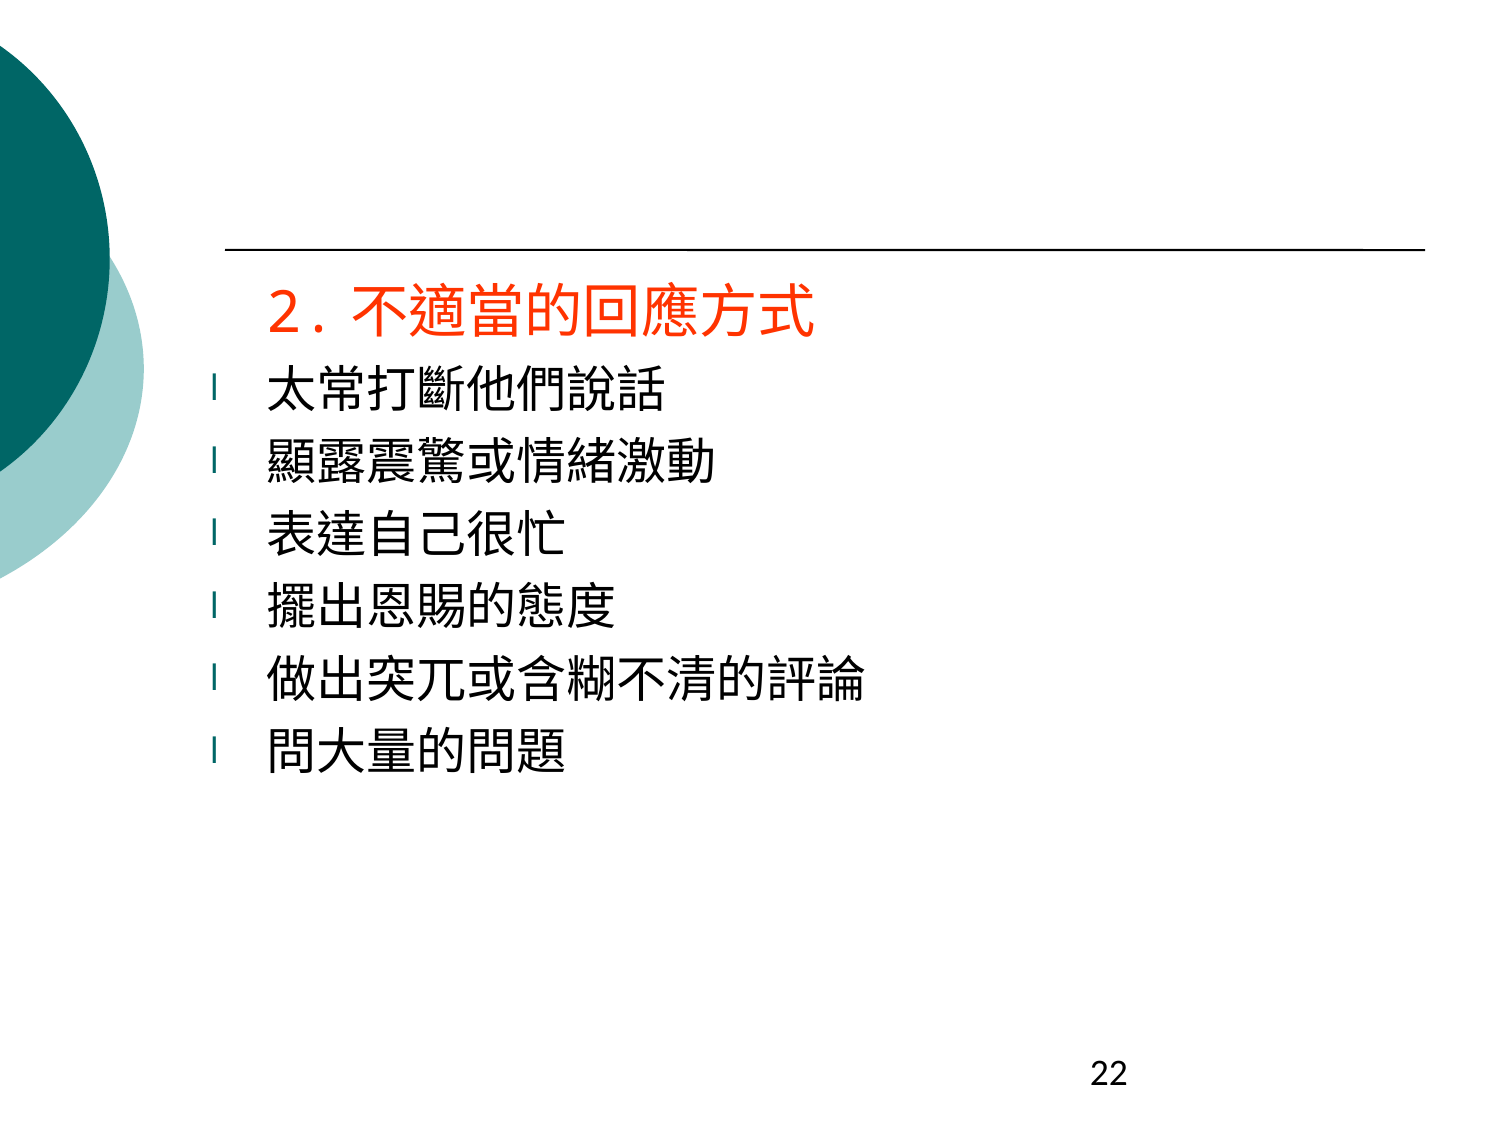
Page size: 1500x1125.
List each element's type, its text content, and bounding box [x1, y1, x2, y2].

text_box 22 [1074, 1025, 1426, 1101]
list 2.不適當的回應方式 太常打斷他們說話 顯露震驚或情緒激動 表達自己很忙 擺出恩賜的態度 做出突兀或含糊不清的評論 問大量的問題 [194, 267, 1365, 1010]
